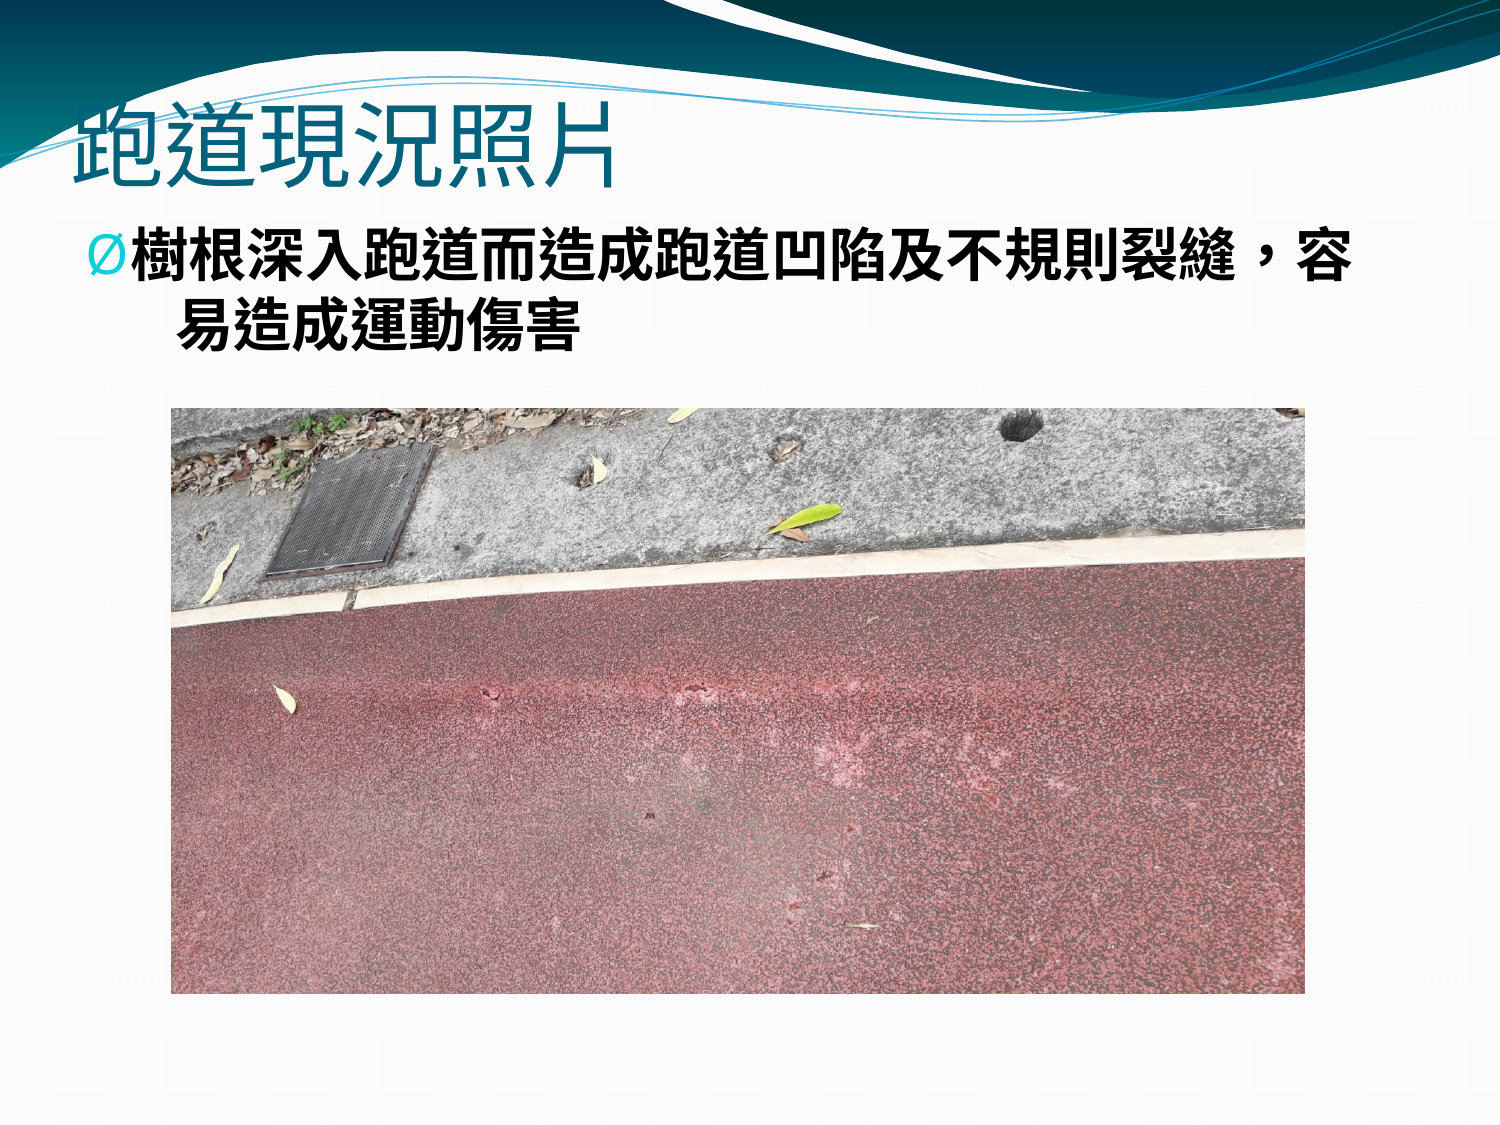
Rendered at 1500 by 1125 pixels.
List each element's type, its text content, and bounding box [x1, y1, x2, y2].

picture [171, 408, 1305, 995]
list 樹根深入跑道而造成跑道凹陷及不規則裂縫，容易造成運動傷害 [70, 210, 1421, 991]
title 跑道現況照片 [70, 70, 1421, 200]
